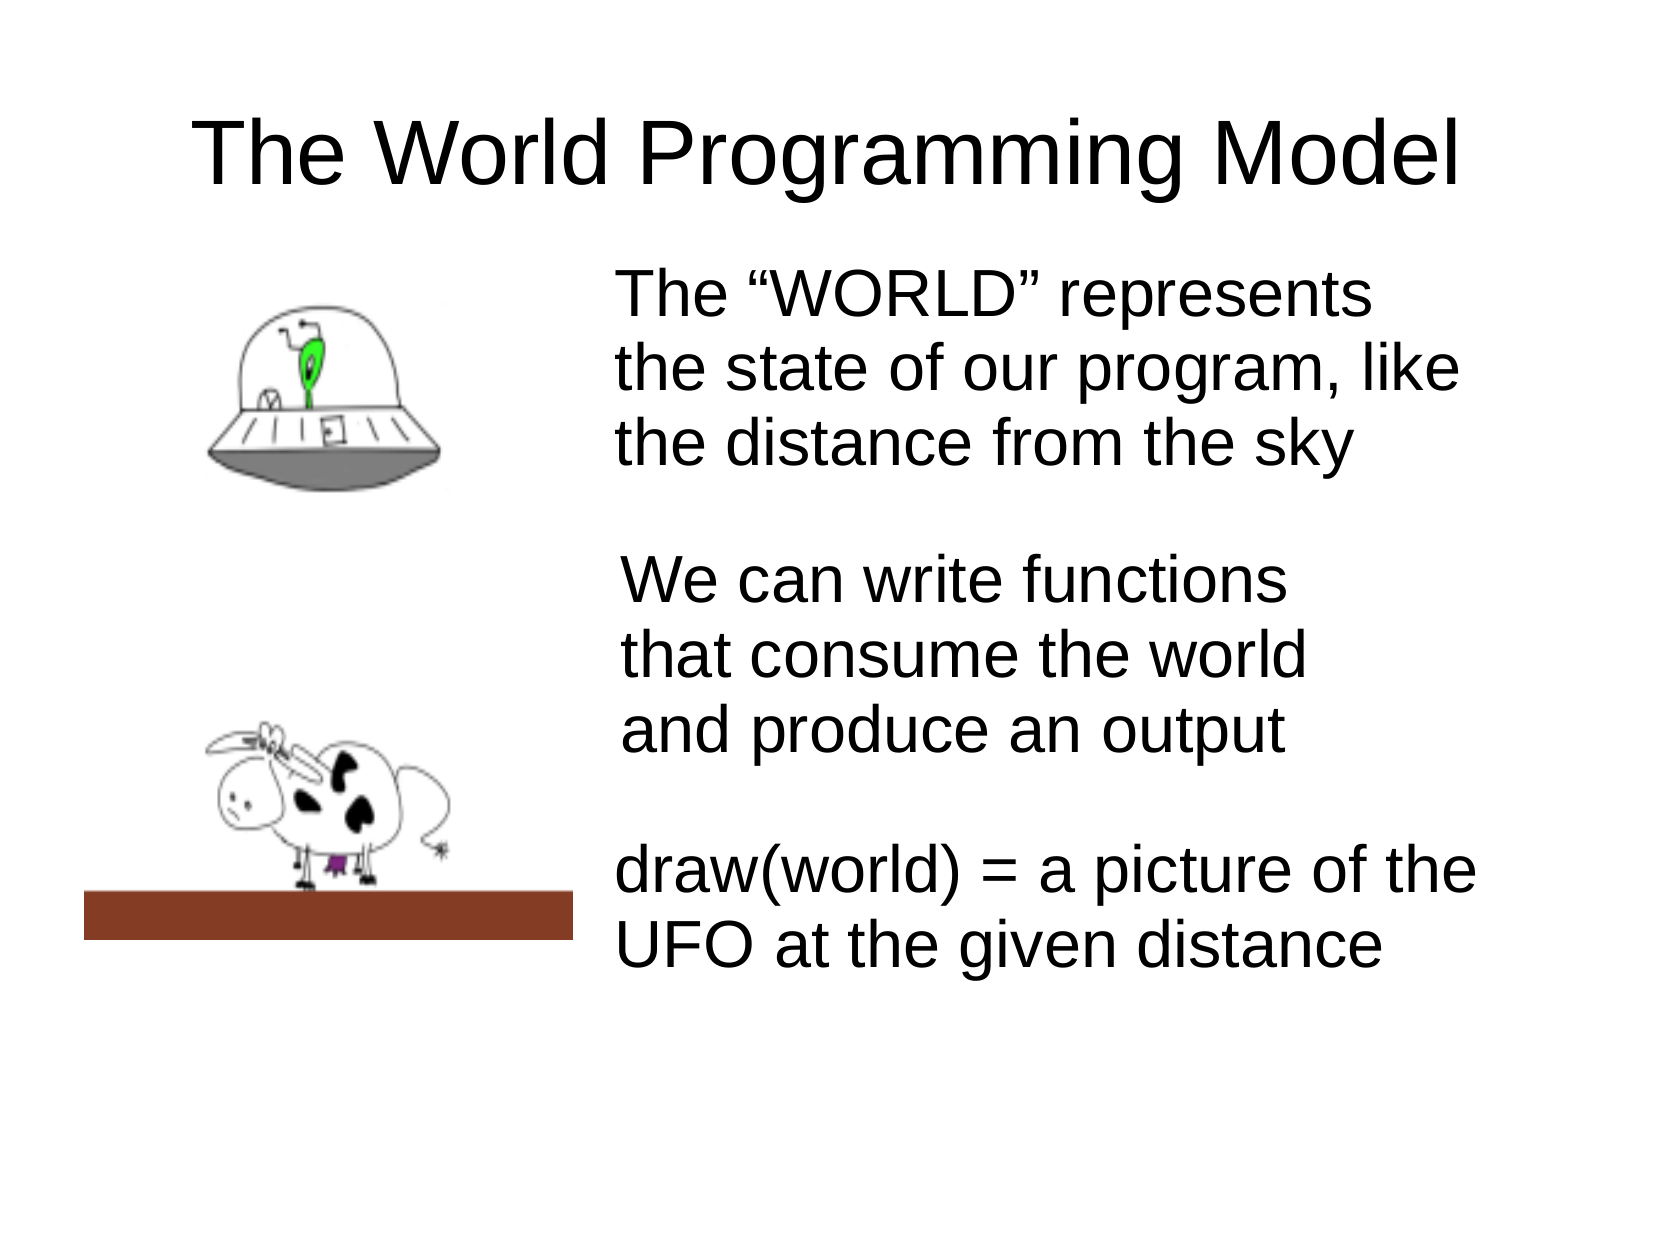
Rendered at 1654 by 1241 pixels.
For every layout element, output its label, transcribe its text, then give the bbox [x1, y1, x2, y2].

text_box We can write functions that consume the world and produce an output [605, 534, 1393, 774]
title The World Programming Model [82, 56, 1571, 250]
text_box draw(world) = a picture of the UFO at the given distance [600, 825, 1497, 1013]
picture [84, 301, 573, 940]
text_box The “WORLD” represents the state of our program, like the distance from the sky [600, 248, 1501, 488]
